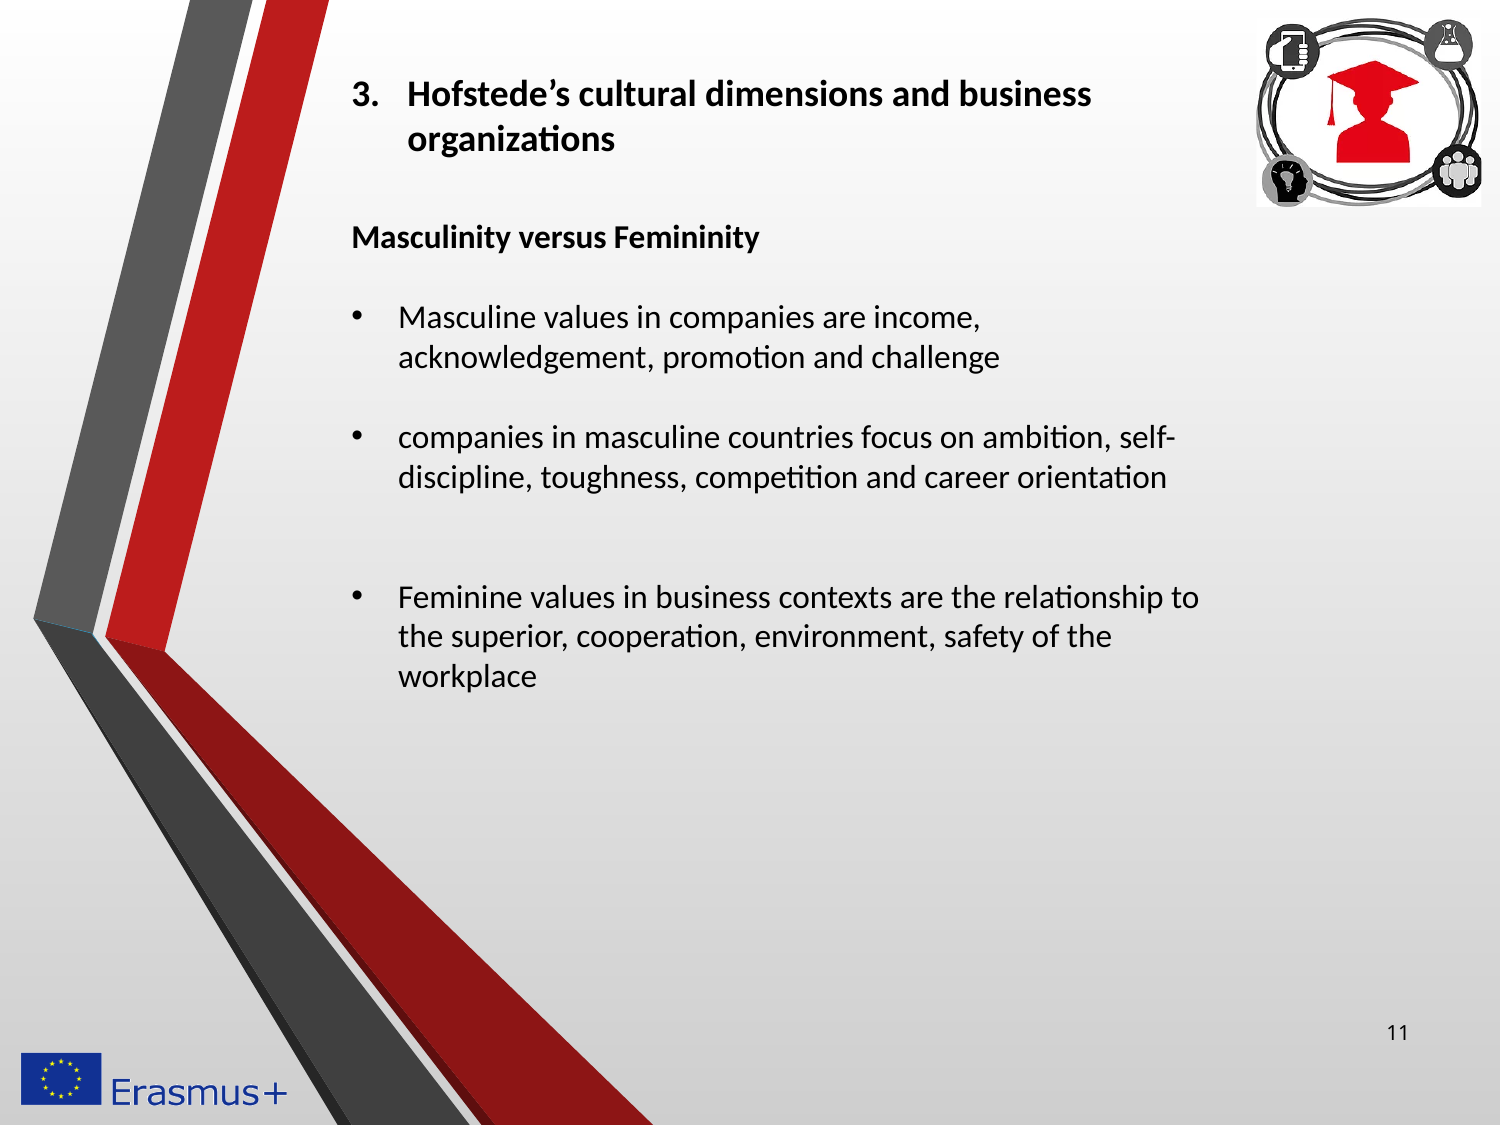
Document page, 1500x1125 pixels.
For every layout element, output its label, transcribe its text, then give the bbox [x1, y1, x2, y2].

picture [5, 1037, 302, 1120]
picture [1256, 18, 1482, 207]
slide_number <numer> [1357, 1003, 1425, 1064]
chart [1257, 19, 1483, 209]
text_box Masculinity versus Femininity Masculine values in companies are income, acknowledgement, promotion and challenge companies in masculine countries focus on ambition, self-discipline, toughness, competition and career orientation Feminine values in business contexts are the relationship to the superior, cooperation, environment, safety of the workplace [336, 208, 1258, 742]
text_box Hofstede’s cultural dimensions and business organizations [336, 61, 1247, 167]
